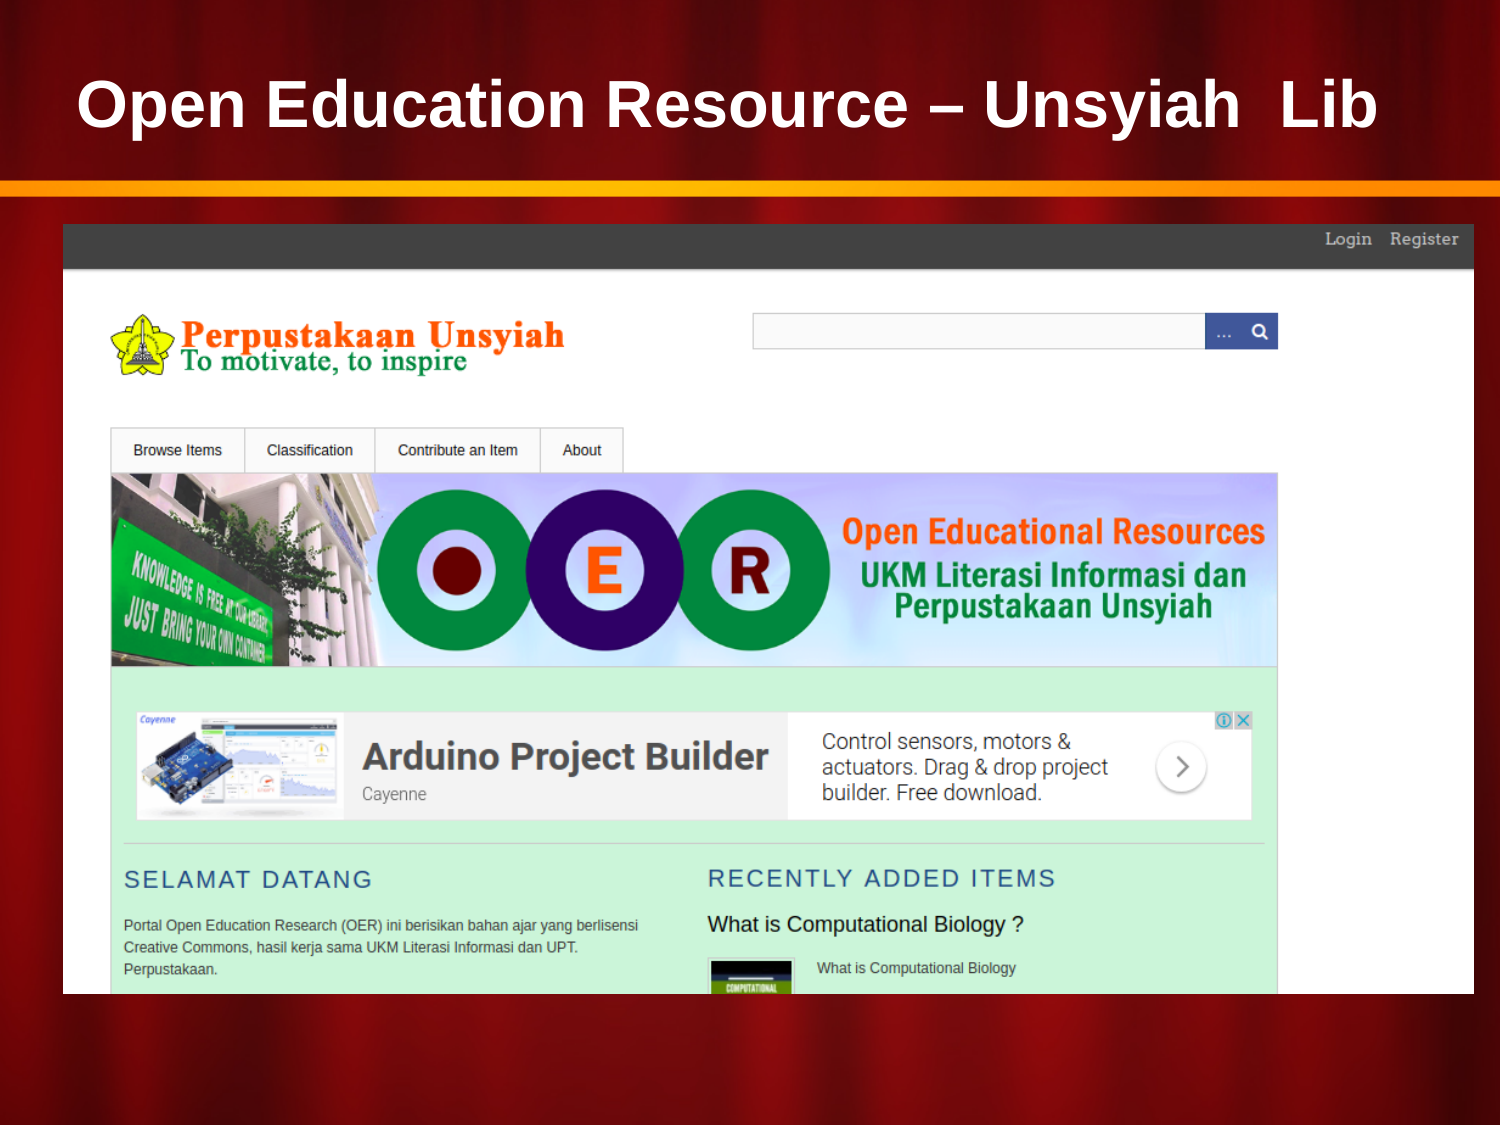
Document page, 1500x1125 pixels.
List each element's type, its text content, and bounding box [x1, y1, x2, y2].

title Open Education Resource – Unsyiah Lib [76, 10, 1427, 198]
picture [0, 0, 1500, 1125]
